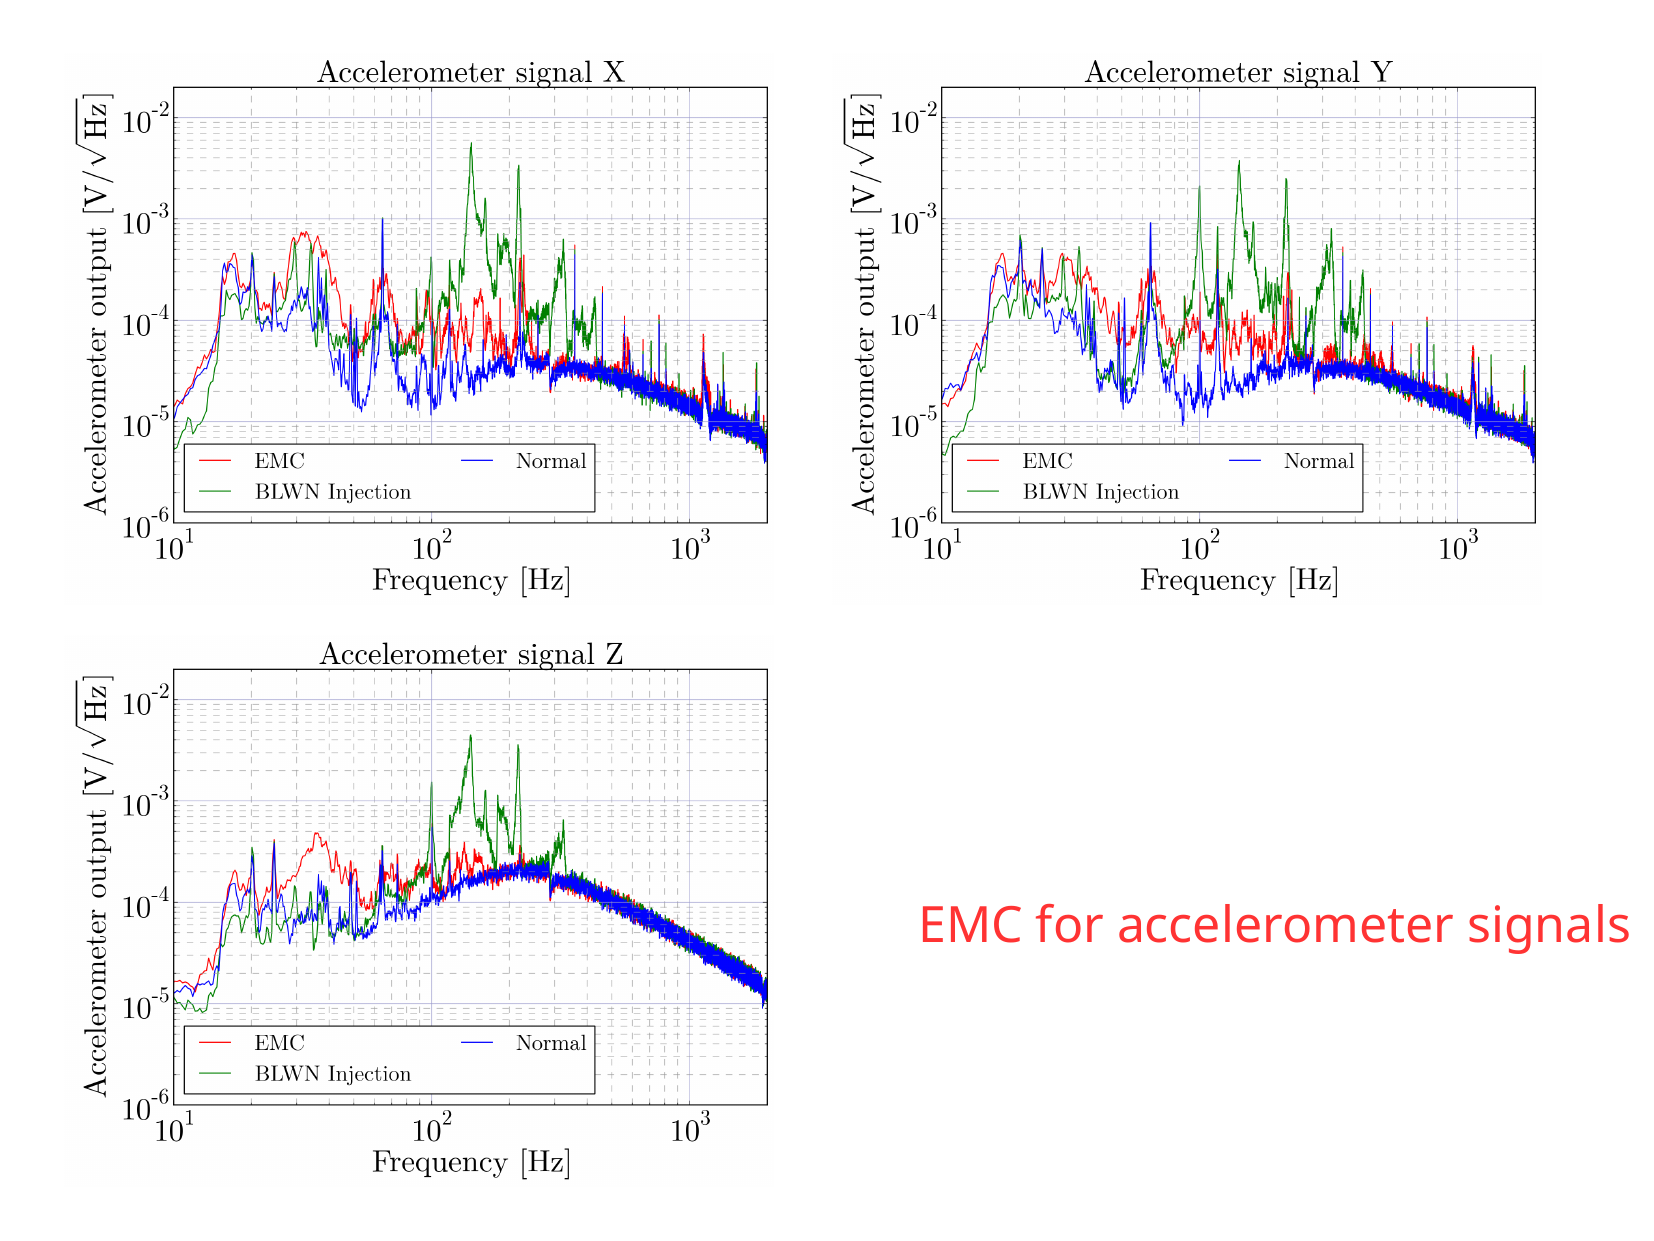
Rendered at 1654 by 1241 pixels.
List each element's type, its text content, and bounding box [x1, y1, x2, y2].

text_box EMC for accelerometer signals [903, 881, 1595, 957]
picture [64, 635, 774, 1188]
picture [64, 53, 774, 605]
picture [832, 53, 1542, 605]
